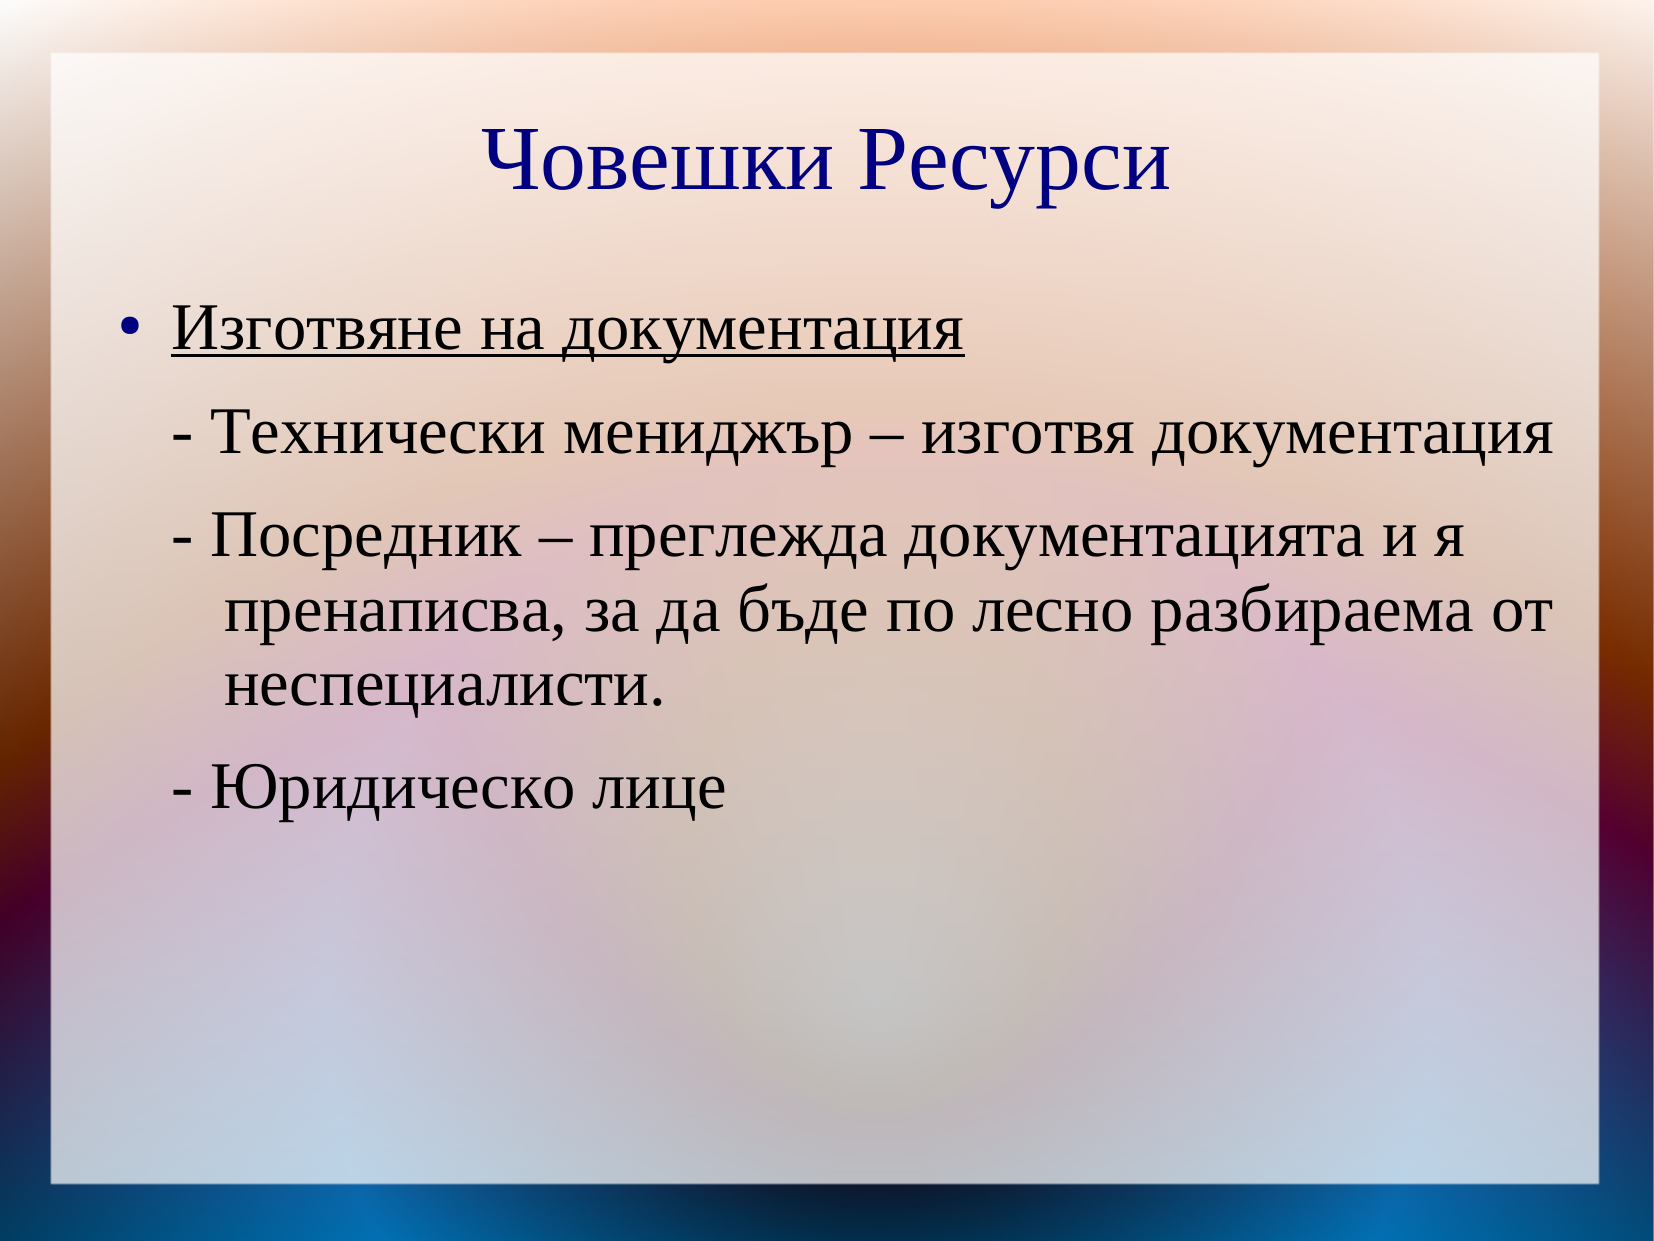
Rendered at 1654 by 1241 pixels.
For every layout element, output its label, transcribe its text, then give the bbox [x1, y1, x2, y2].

list Изготвяне на документация - Технически мениджър – изготвя документация - Посредник – преглежда документацията и я пренаписва, за да бъде по лесно разбираема от неспециалисти. - Юридическо лице [82, 290, 1571, 1034]
title Човешки Ресурси [82, 55, 1571, 263]
picture [0, 0, 1654, 1241]
